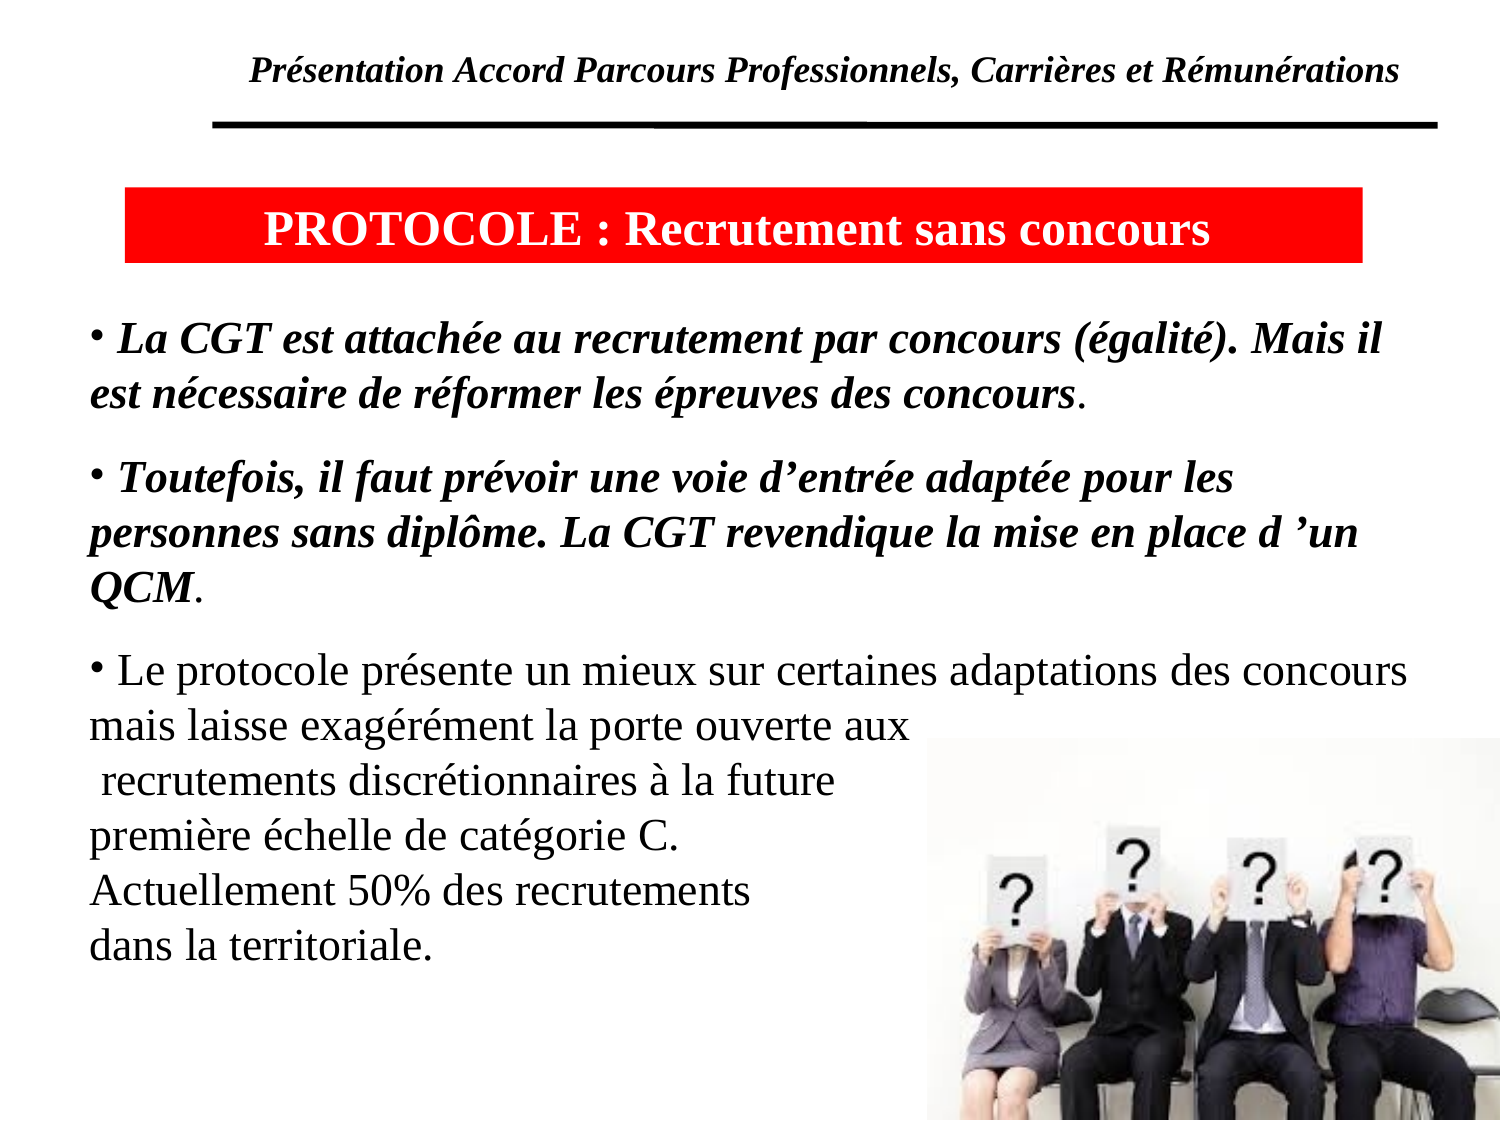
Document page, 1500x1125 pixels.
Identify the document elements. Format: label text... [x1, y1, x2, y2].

text_box Présentation Accord Parcours Professionnels, Carrières et Rémunérations [174, 37, 1476, 100]
text_box PROTOCOLE : Recrutement sans concours [124, 187, 1363, 263]
text_box La CGT est attachée au recrutement par concours (égalité). Mais il est nécessaire de réformer les épreuves des concours. Toutefois, il faut prévoir une voie d’entrée adaptée pour les personnes sans diplôme. La CGT revendique la mise en place d ’un QCM. Le protocole présente un mieux sur certaines adaptations des concours mais laisse exagérément la porte ouverte aux recrutements discrétionnaires à la future première échelle de catégorie C. Actuellement 50% des recrutements dans la territoriale. [74, 299, 1450, 978]
picture [927, 738, 1500, 1120]
